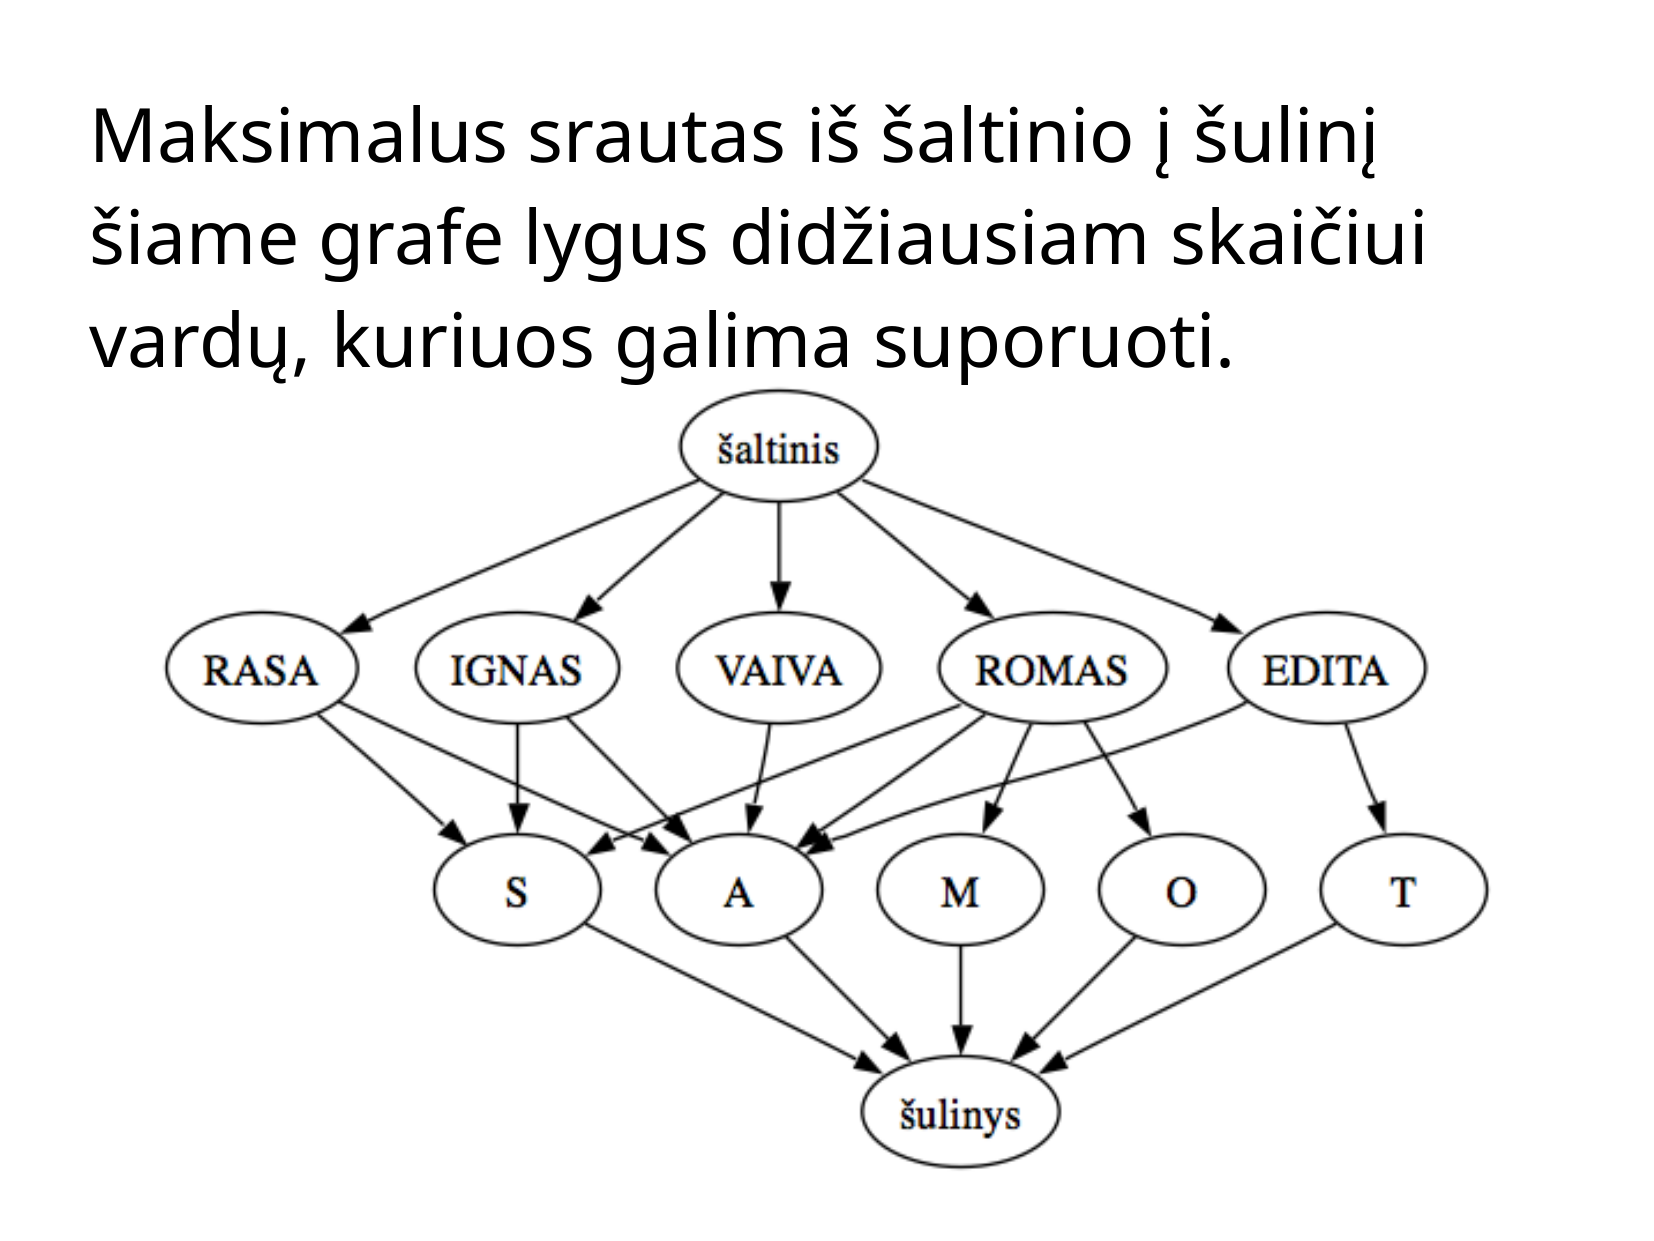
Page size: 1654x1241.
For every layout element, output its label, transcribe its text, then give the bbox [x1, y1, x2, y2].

text_box Maksimalus srautas iš šaltinio į šulinį šiame grafe lygus didžiausiam skaičiui vardų, kuriuos galima suporuoti. [75, 75, 1613, 352]
picture [150, 374, 1505, 1185]
